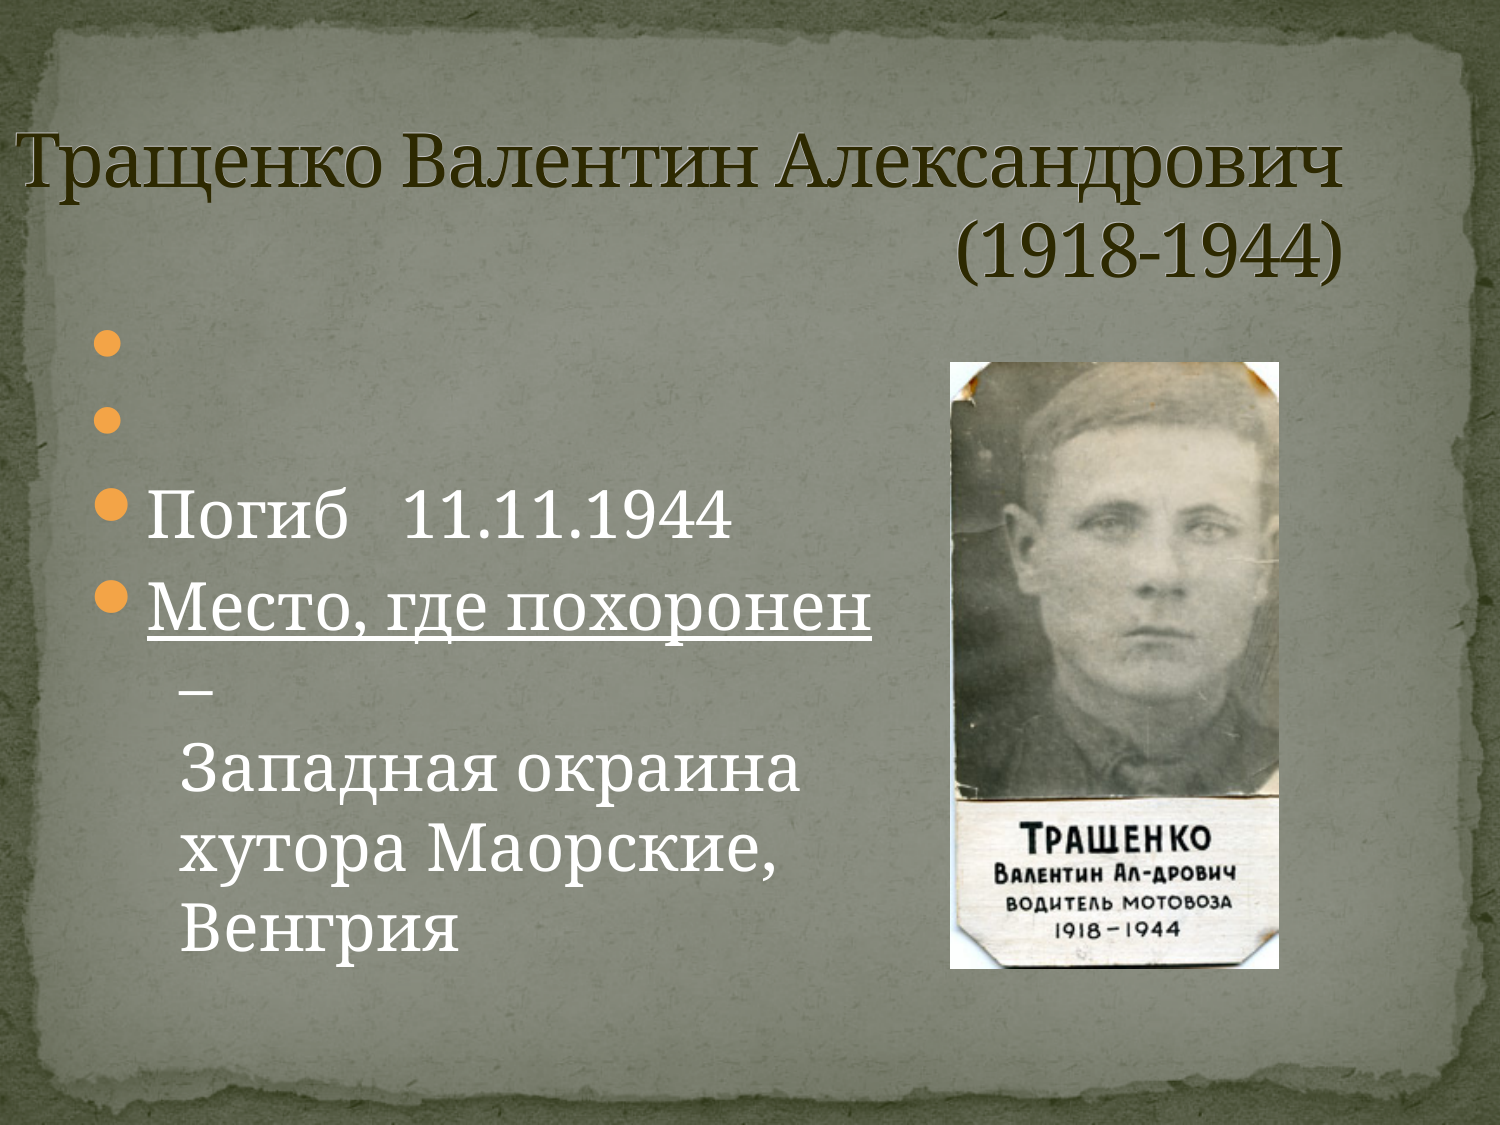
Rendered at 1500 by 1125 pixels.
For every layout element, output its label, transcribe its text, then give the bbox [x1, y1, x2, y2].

title Тращенко Валентин Александрович (1918-1944) [0, 70, 1465, 300]
picture [950, 362, 1279, 969]
list Погиб 11.11.1944 Место, где похоронен – Западная окраина хутора Маорские, Венгрия [75, 308, 913, 1059]
